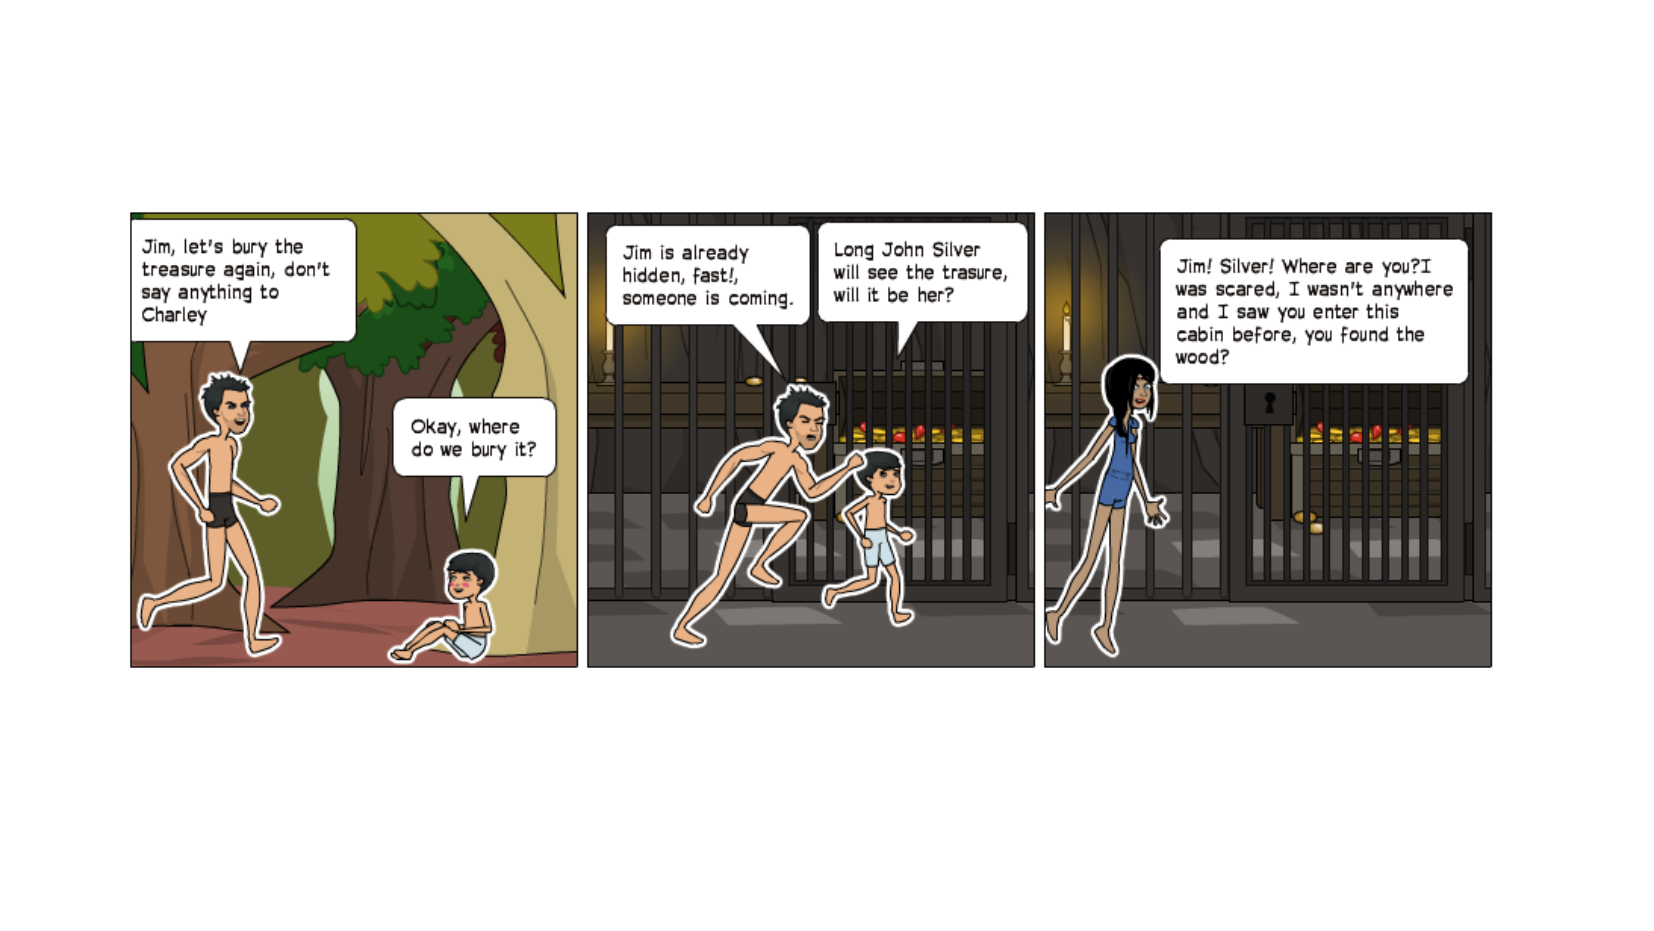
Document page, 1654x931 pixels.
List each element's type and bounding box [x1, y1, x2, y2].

picture [106, 200, 1494, 674]
